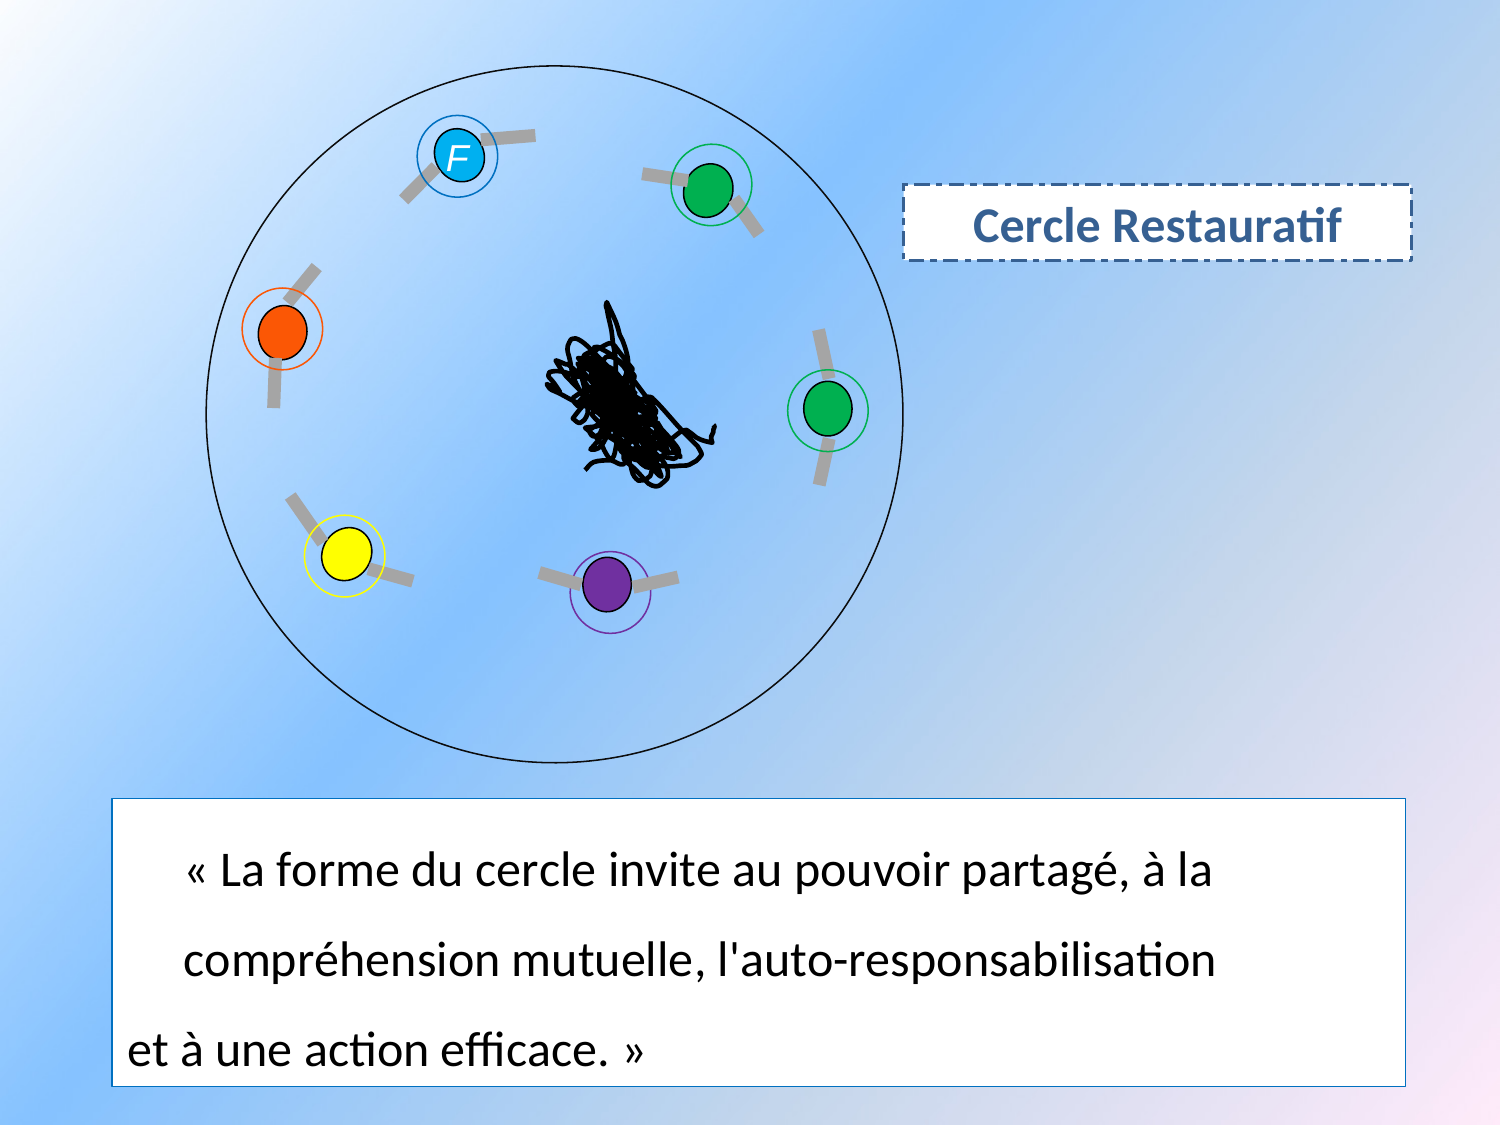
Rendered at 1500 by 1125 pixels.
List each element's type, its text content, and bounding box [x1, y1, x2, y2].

text_box [787, 369, 869, 452]
text_box Cercle Restauratif [903, 184, 1412, 261]
text_box [242, 288, 323, 370]
text_box [671, 144, 752, 226]
text_box [570, 551, 651, 634]
text_box « La forme du cercle invite au pouvoir partagé, à la compréhension mutuelle, l'auto-responsabilisation et à une action efficace. » [112, 798, 1406, 1087]
picture [0, 0, 1500, 1125]
text_box F [417, 115, 498, 198]
text_box [304, 515, 385, 597]
